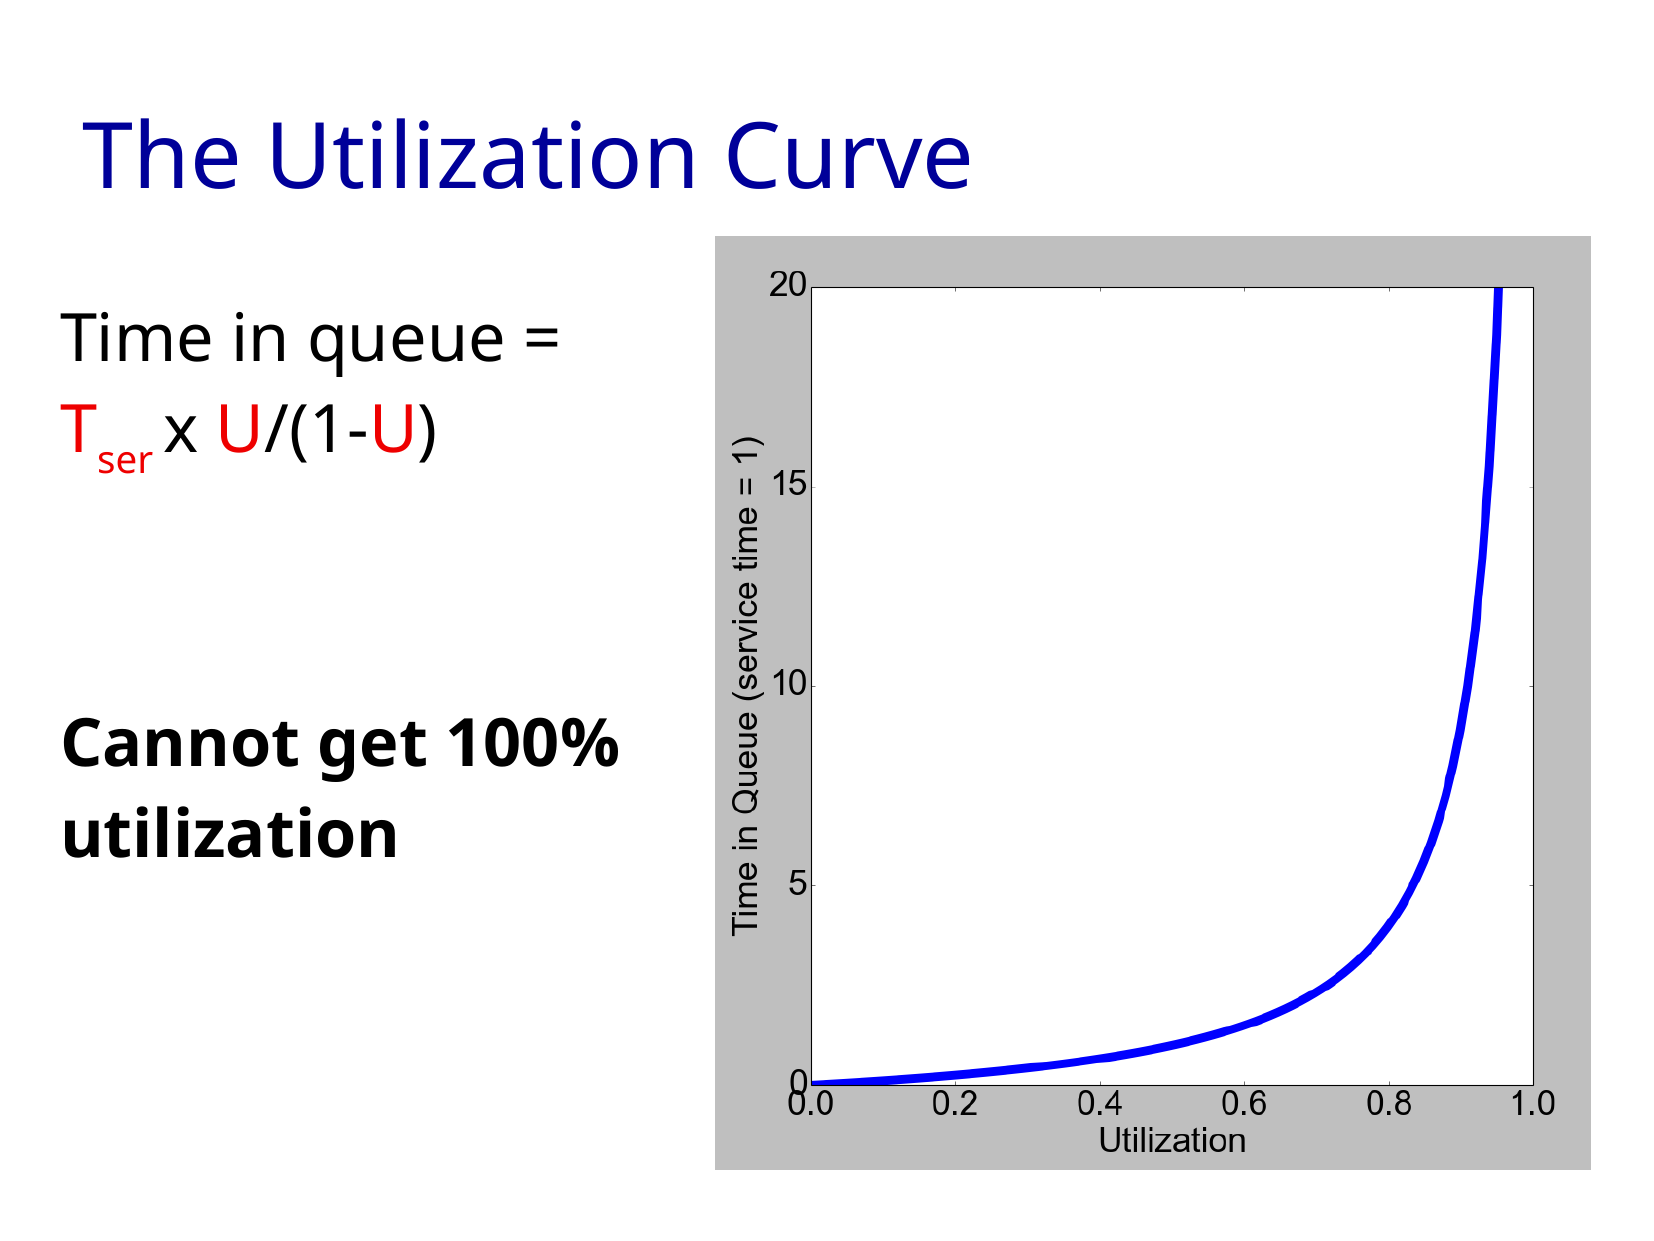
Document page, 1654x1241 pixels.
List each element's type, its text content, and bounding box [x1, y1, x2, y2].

title The Utilization Curve [82, 49, 1571, 257]
picture [715, 236, 1591, 1171]
list Time in queue = Tser x U/(1-U) Cannot get 100% utilization [60, 290, 691, 1096]
